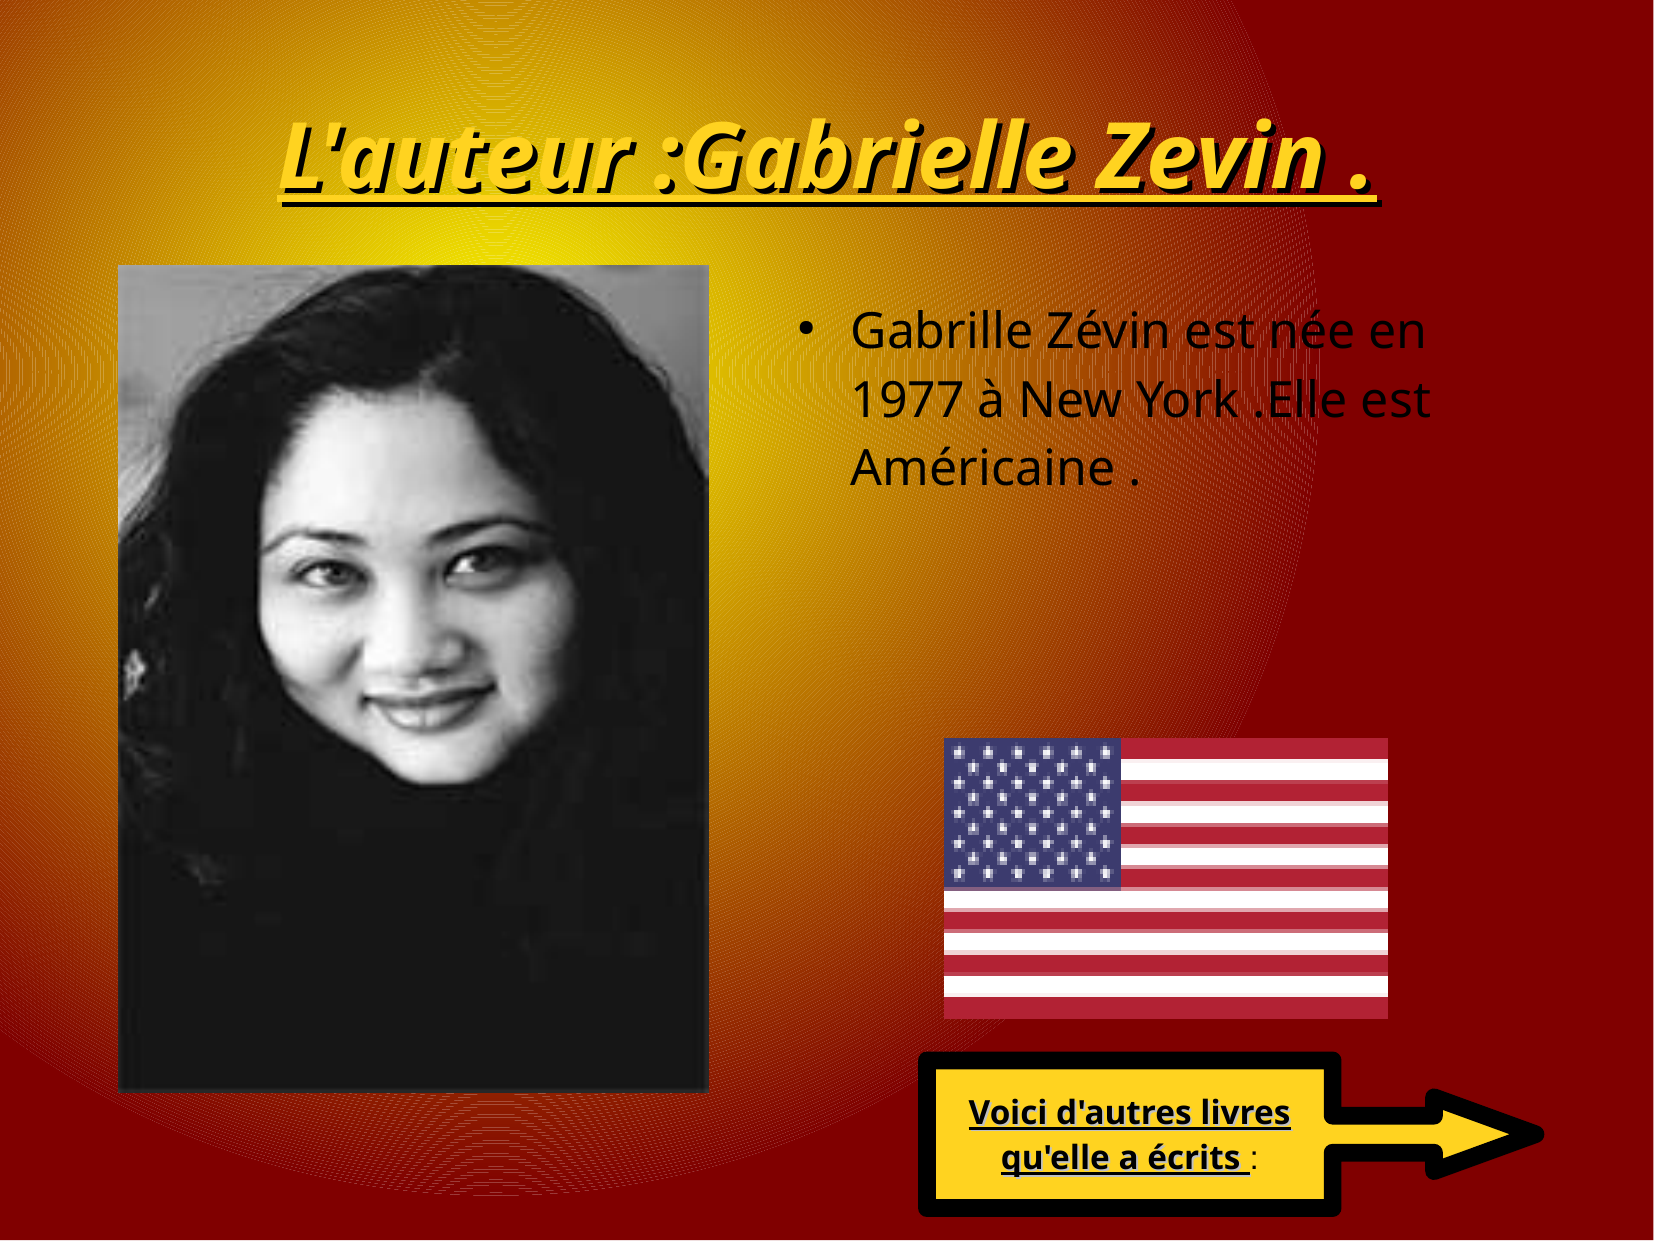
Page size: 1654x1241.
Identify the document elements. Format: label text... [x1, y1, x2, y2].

picture [944, 738, 1388, 1019]
title L'auteur :Gabrielle Zevin . [82, 49, 1571, 257]
text_box Voici d'autres livres qu'elle a écrits : [926, 1060, 1536, 1209]
picture [118, 265, 709, 1093]
list Gabrille Zévin est née en 1977 à New York .Elle est Américaine . [779, 295, 1506, 1114]
